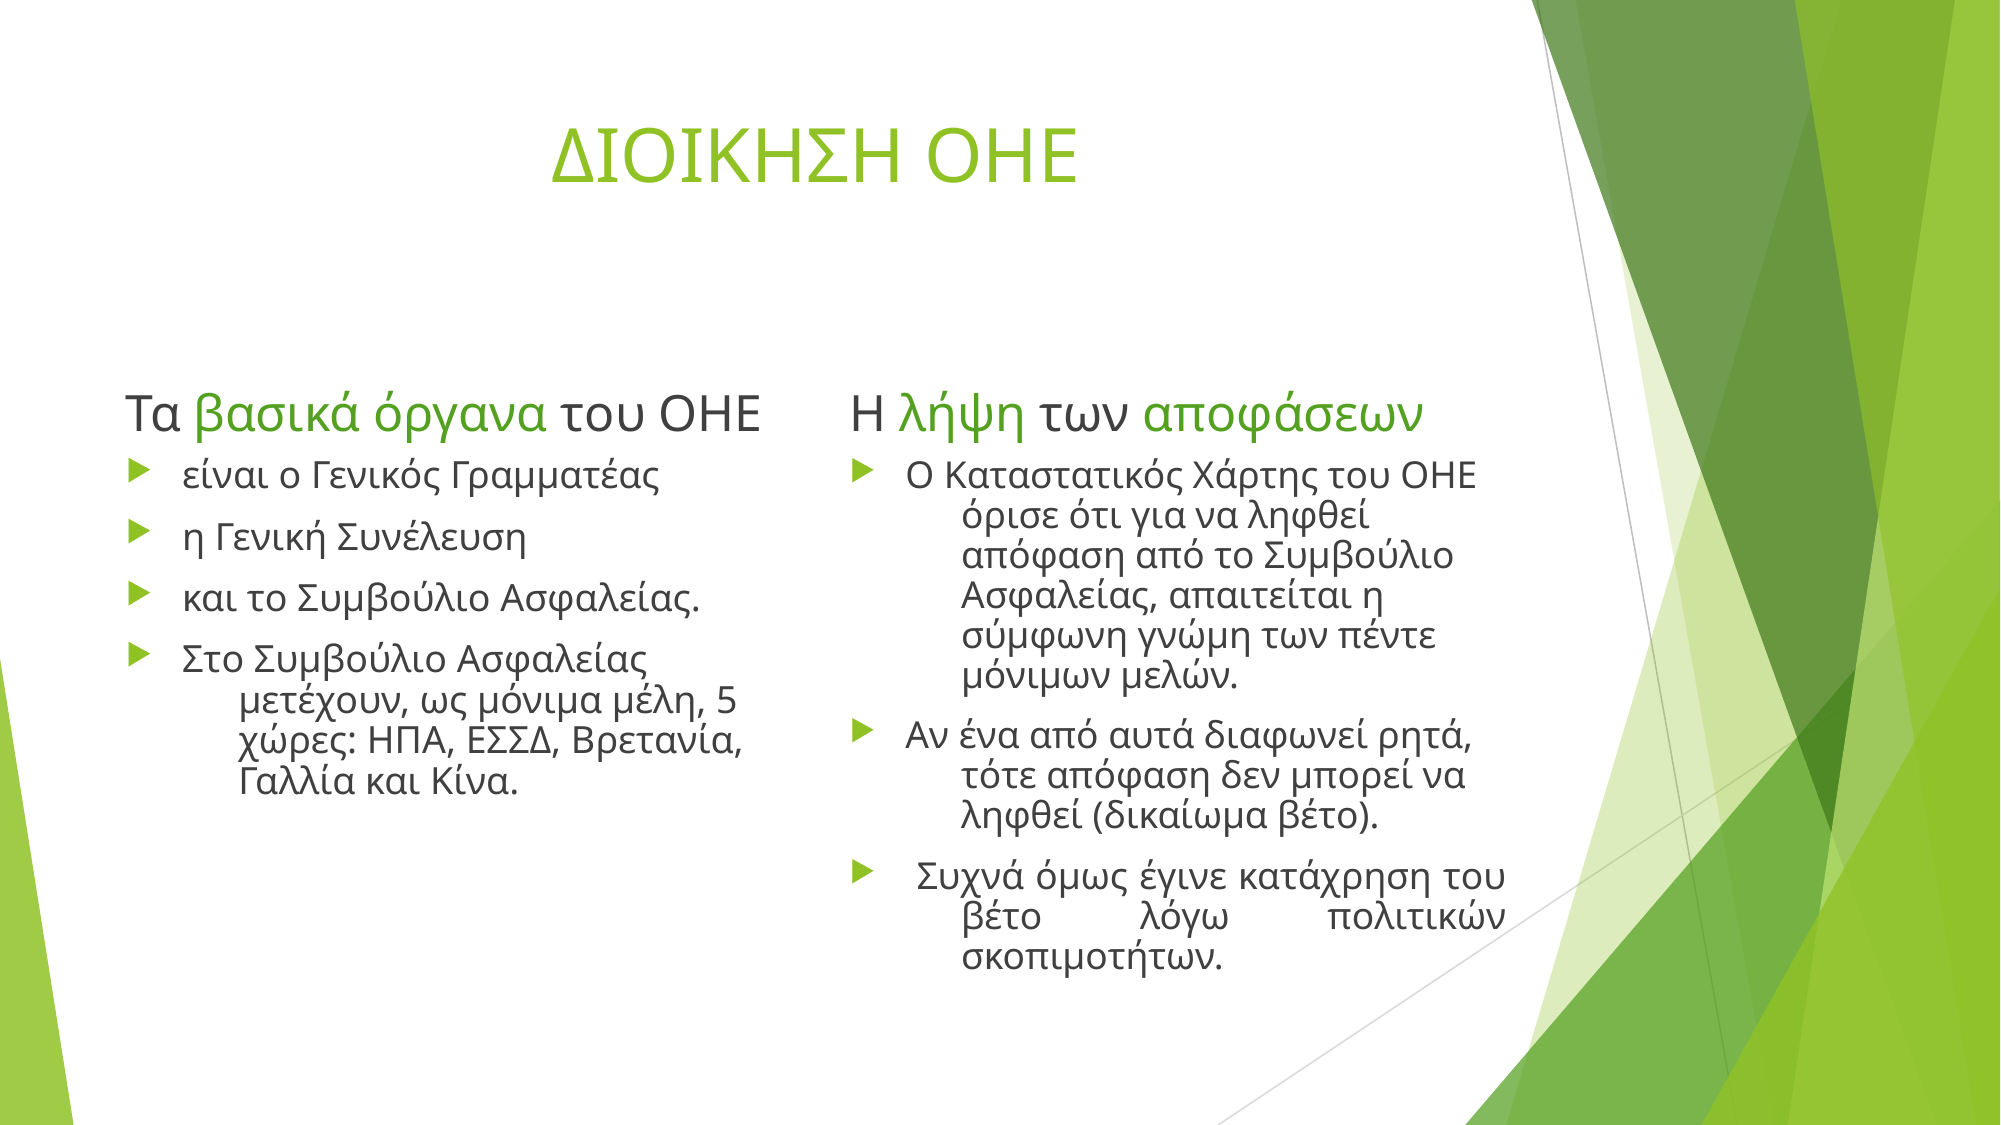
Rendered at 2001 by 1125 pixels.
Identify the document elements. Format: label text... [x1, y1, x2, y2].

list είναι ο Γενικός Γραμματέας η Γενική Συνέλευση και το Συμβούλιο Ασφαλείας. Στο Συμβούλιο Ασφαλείας μετέχουν, ως μόνιμα μέλη, 5 χώρες: ΗΠΑ, ΕΣΣΔ, Βρετανία, Γαλλία και Κίνα. [110, 448, 798, 992]
list Τα βασικά όργανα του ΟΗΕ [110, 354, 798, 448]
list Η λήψη των αποφάσεων [834, 354, 1522, 448]
title ΔΙΟΙΚΗΣΗ ΟΗΕ [111, 99, 1522, 317]
list Ο Καταστατικός Χάρτης του ΟΗΕ όρισε ότι για να ληφθεί απόφαση από το Συμβούλιο Ασφαλείας, απαιτείται η σύμφωνη γνώμη των πέντε μόνιμων μελών. Αν ένα από αυτά διαφωνεί ρητά, τότε απόφαση δεν μπορεί να ληφθεί (δικαίωμα βέτο). Συχνά όμως έγινε κατάχρηση του βέτο λόγω πολιτικών σκοπιμοτήτων. [834, 448, 1522, 992]
